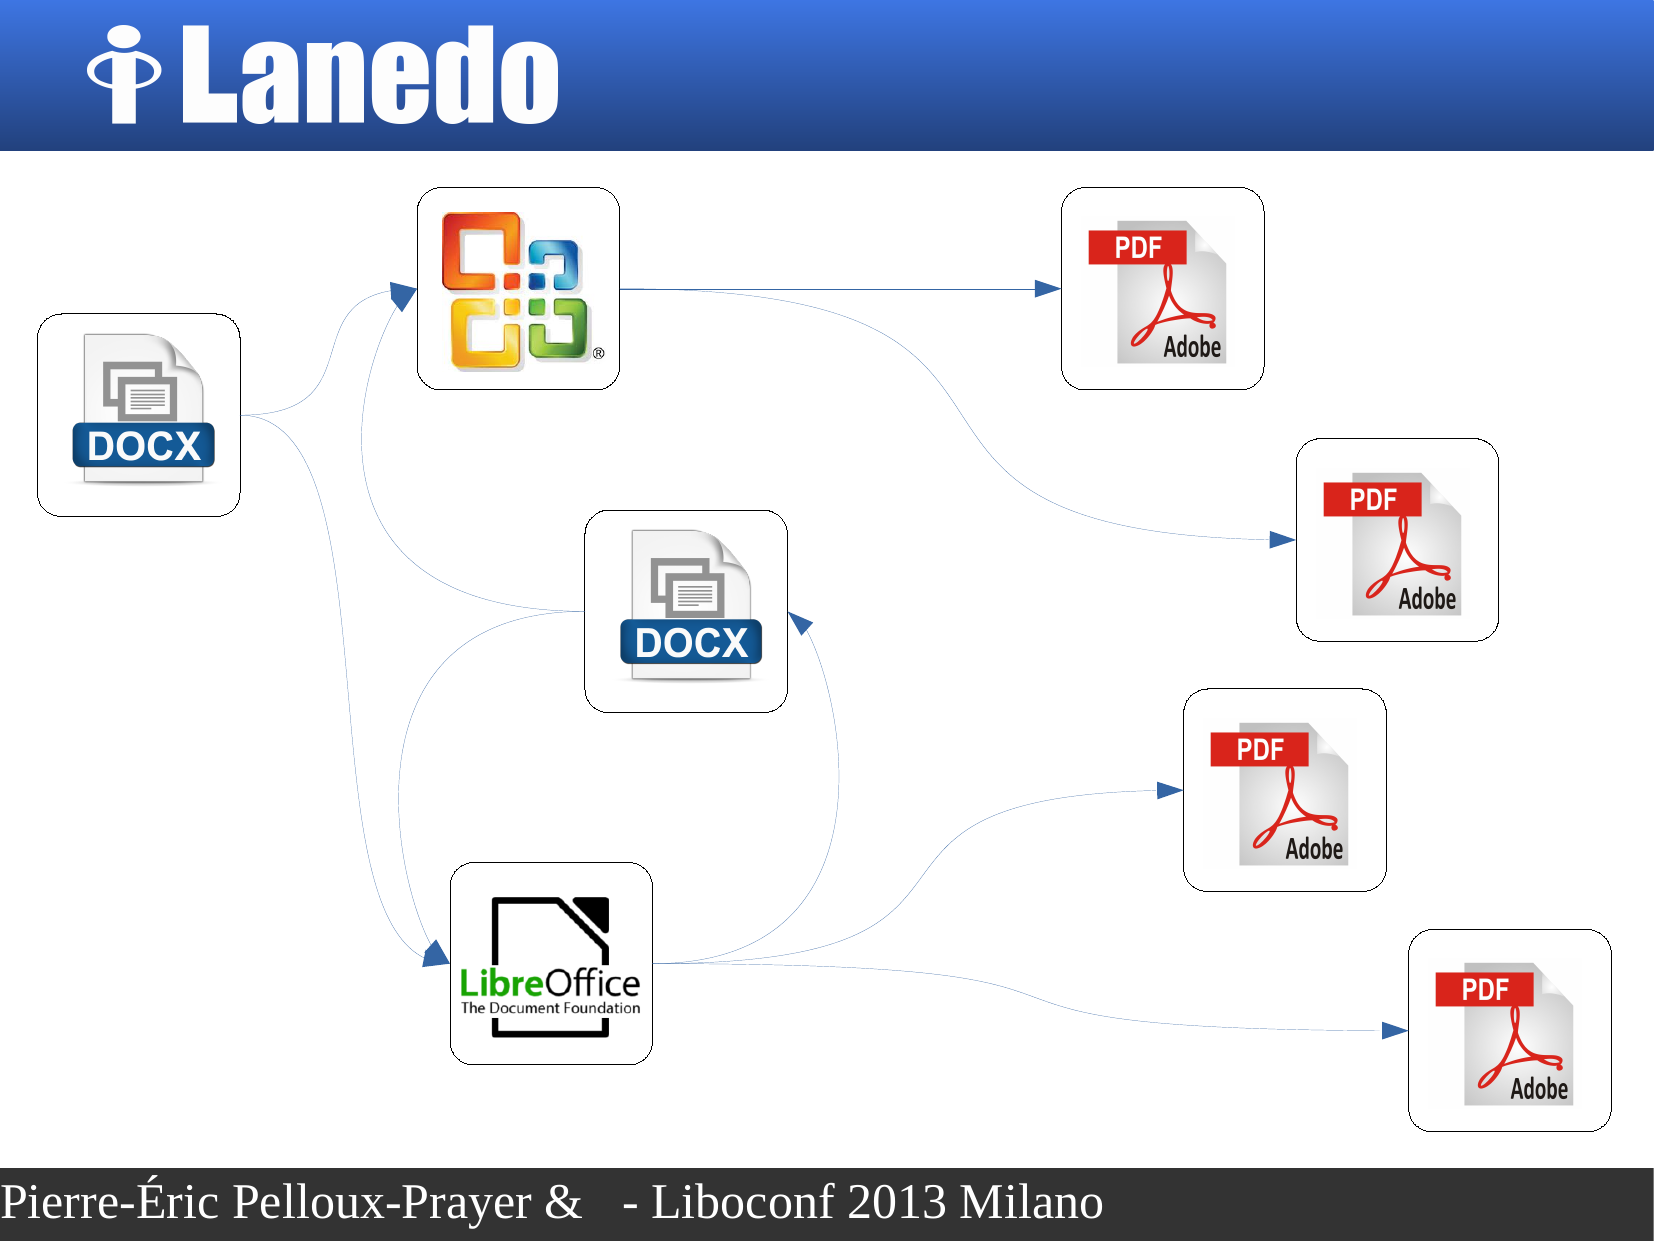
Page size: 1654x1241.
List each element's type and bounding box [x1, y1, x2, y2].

picture [442, 212, 610, 372]
text_box [1061, 187, 1265, 390]
picture [1316, 468, 1470, 619]
text_box [1183, 688, 1387, 892]
picture [610, 521, 774, 688]
text_box [450, 862, 653, 1065]
text_box [1408, 929, 1612, 1132]
picture [62, 325, 227, 492]
text_box [584, 510, 788, 713]
text_box [417, 187, 620, 390]
text_box [37, 313, 241, 517]
picture [457, 874, 641, 1057]
picture [1428, 958, 1582, 1109]
text_box [1296, 438, 1499, 642]
picture [1203, 718, 1357, 869]
picture [1081, 216, 1235, 367]
picture [87, 25, 558, 124]
